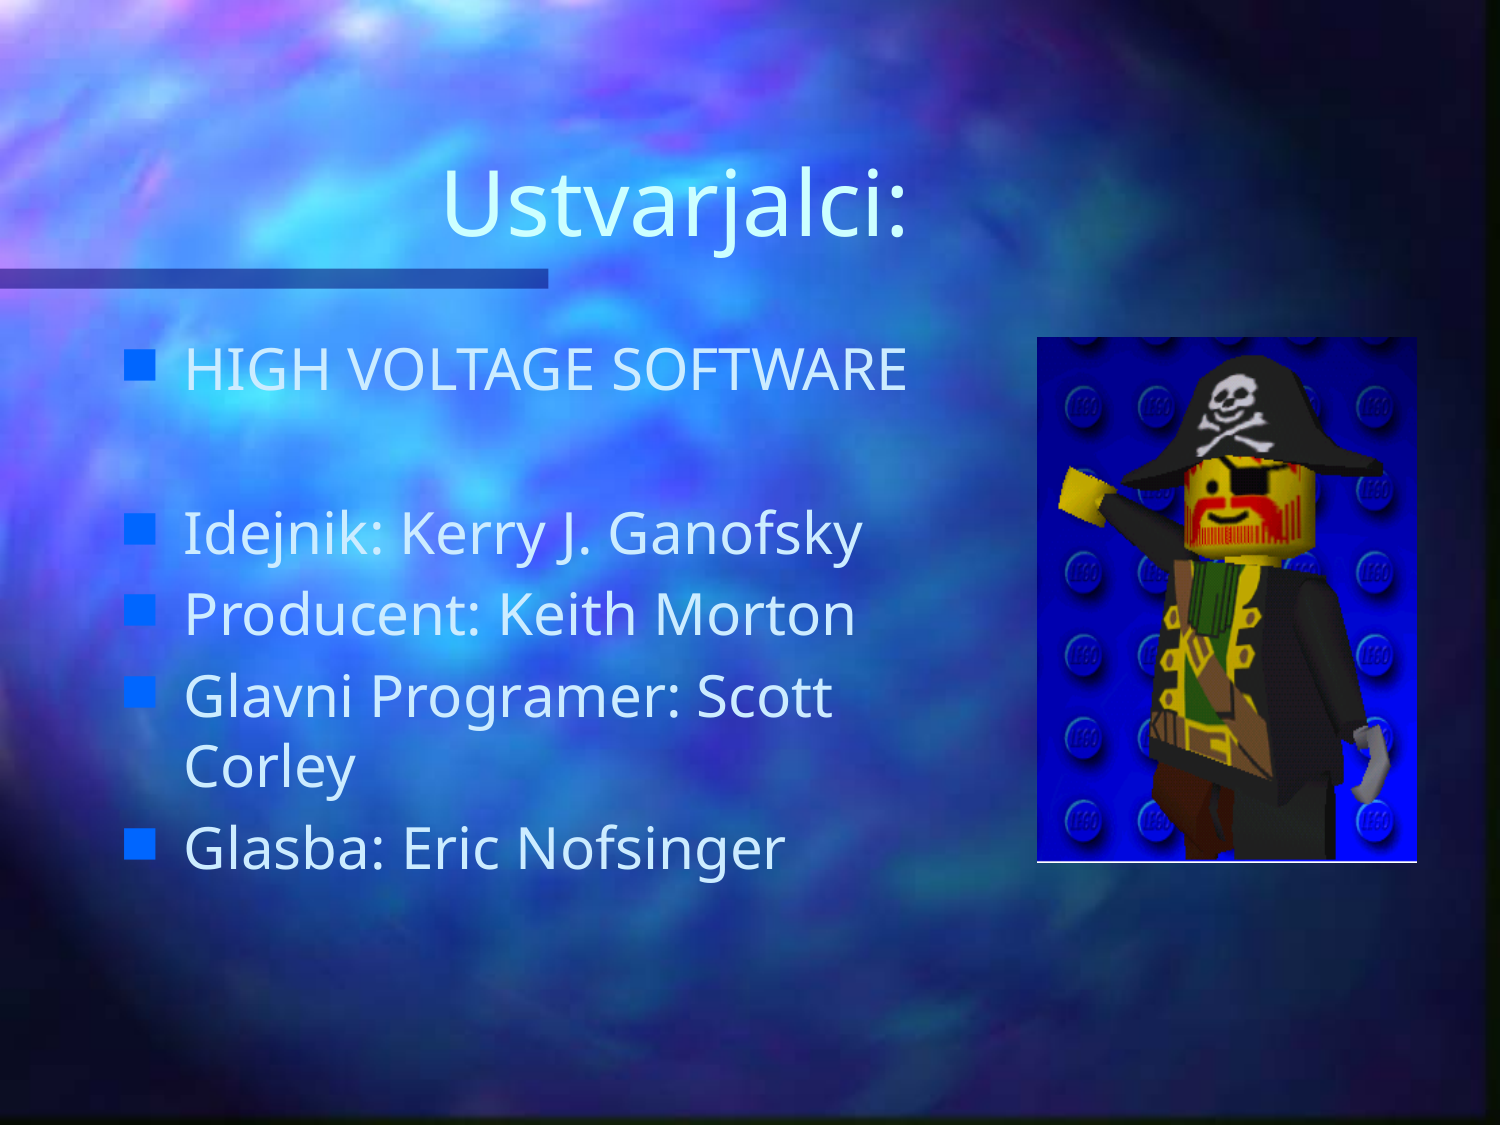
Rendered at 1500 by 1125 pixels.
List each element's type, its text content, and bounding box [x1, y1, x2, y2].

title Ustvarjalci: [37, 75, 1313, 263]
picture [0, 0, 1500, 1125]
list HIGH VOLTAGE SOFTWARE Idejnik: Kerry J. Ganofsky Producent: Keith Morton Glavni Programer: Scott Corley Glasba: Eric Nofsinger [112, 324, 1000, 1000]
